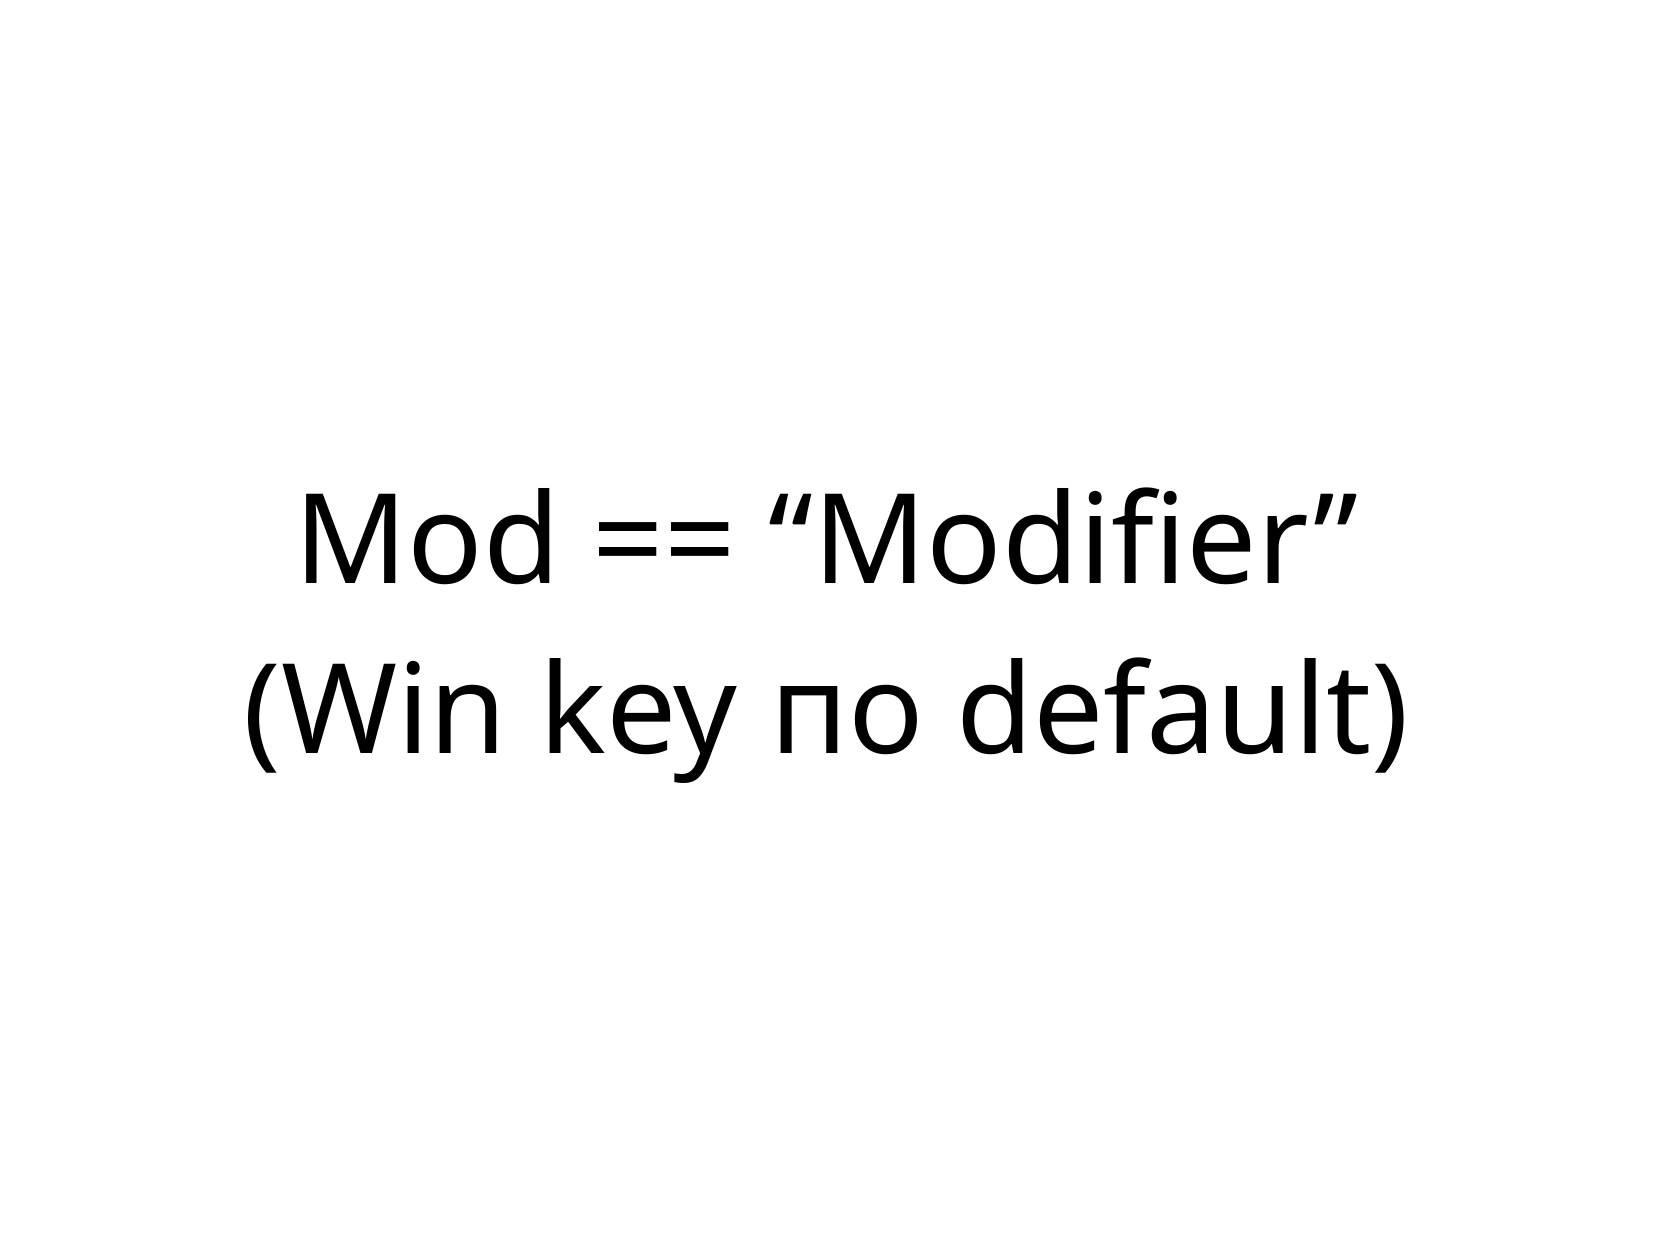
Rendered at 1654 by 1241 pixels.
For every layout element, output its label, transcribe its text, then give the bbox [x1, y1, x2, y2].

text_box Mod == “Modifier” (Win key по default) [0, 0, 1654, 1241]
